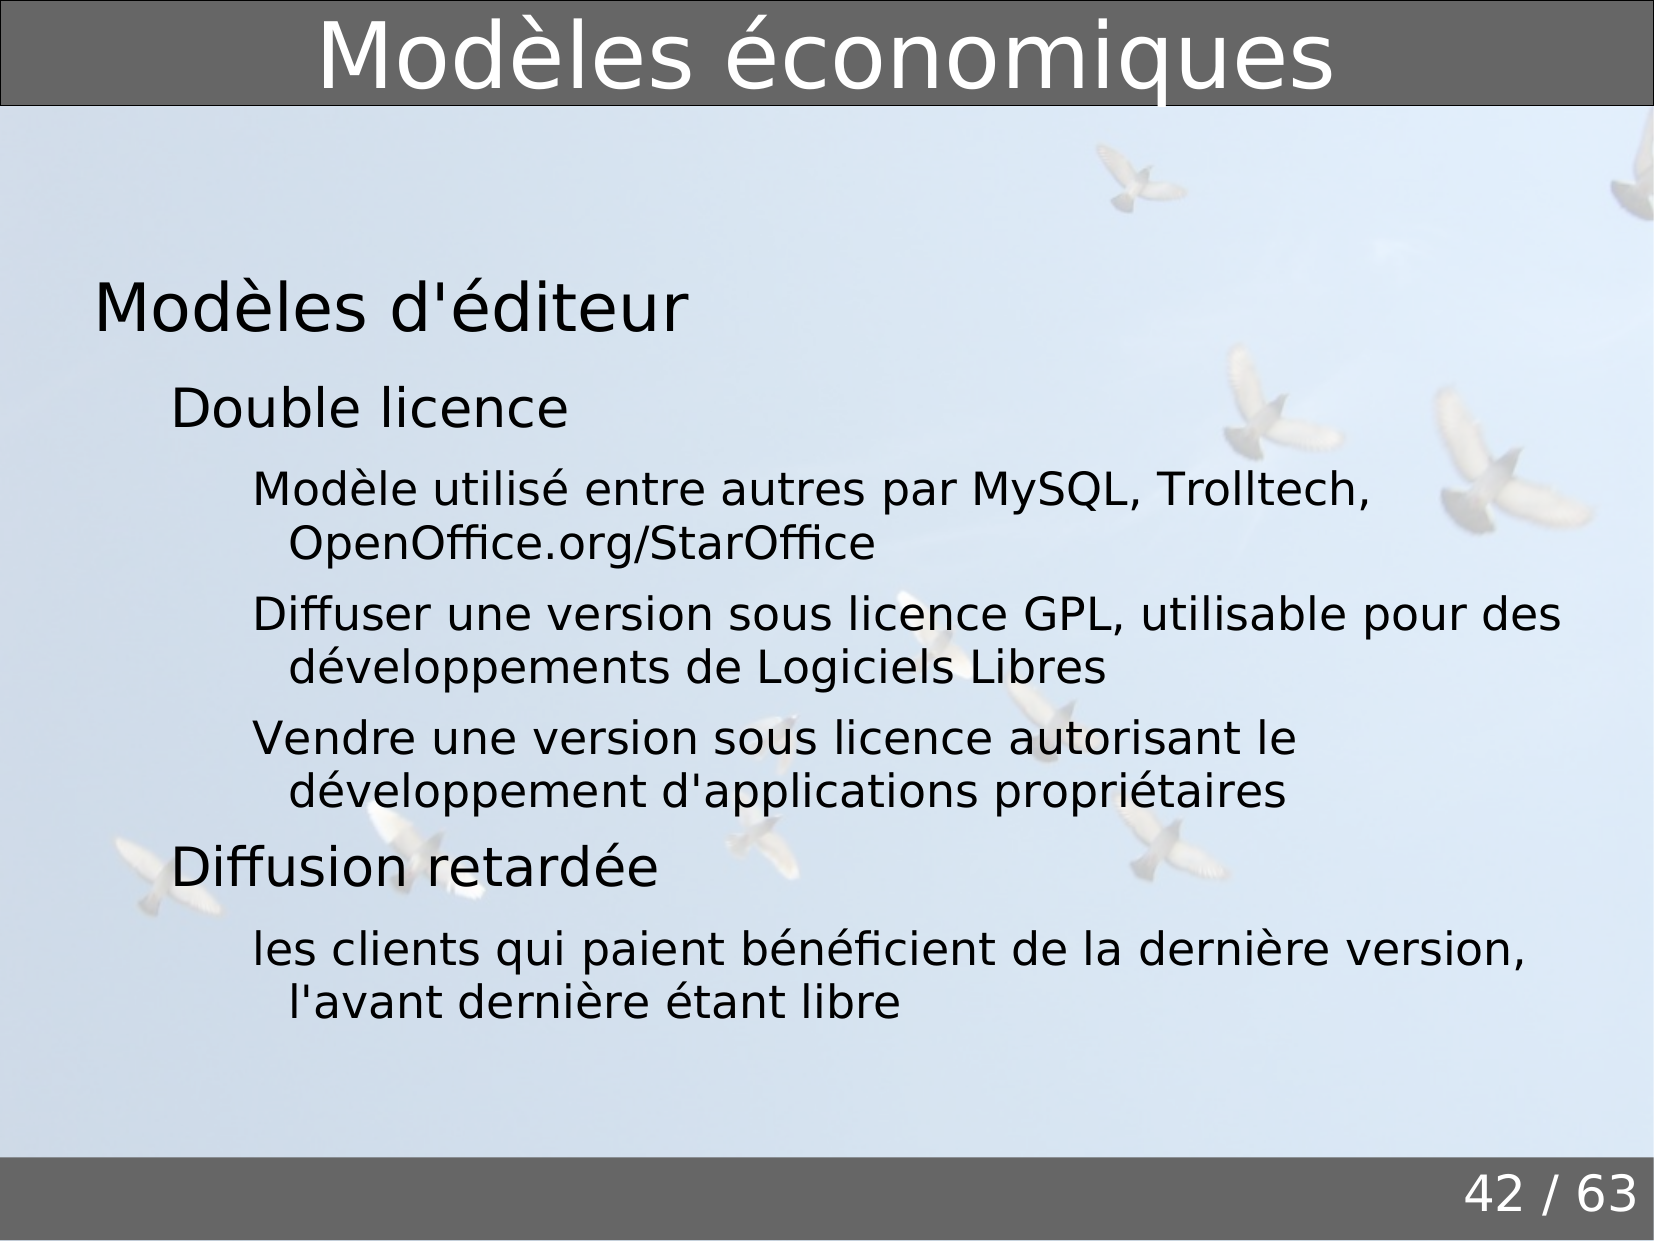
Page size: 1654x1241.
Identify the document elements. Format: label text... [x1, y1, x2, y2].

list Modèles d'éditeur Double licence Modèle utilisé entre autres par MySQL, Trolltech, OpenOffice.org/StarOffice Diffuser une version sous licence GPL, utilisable pour des développements de Logiciels Libres Vendre une version sous licence autorisant le développement d'applications propriétaires Diffusion retardée les clients qui paient bénéficient de la dernière version, l'avant dernière étant libre [75, 269, 1564, 1121]
title Modèles économiques [0, 2, 1654, 110]
